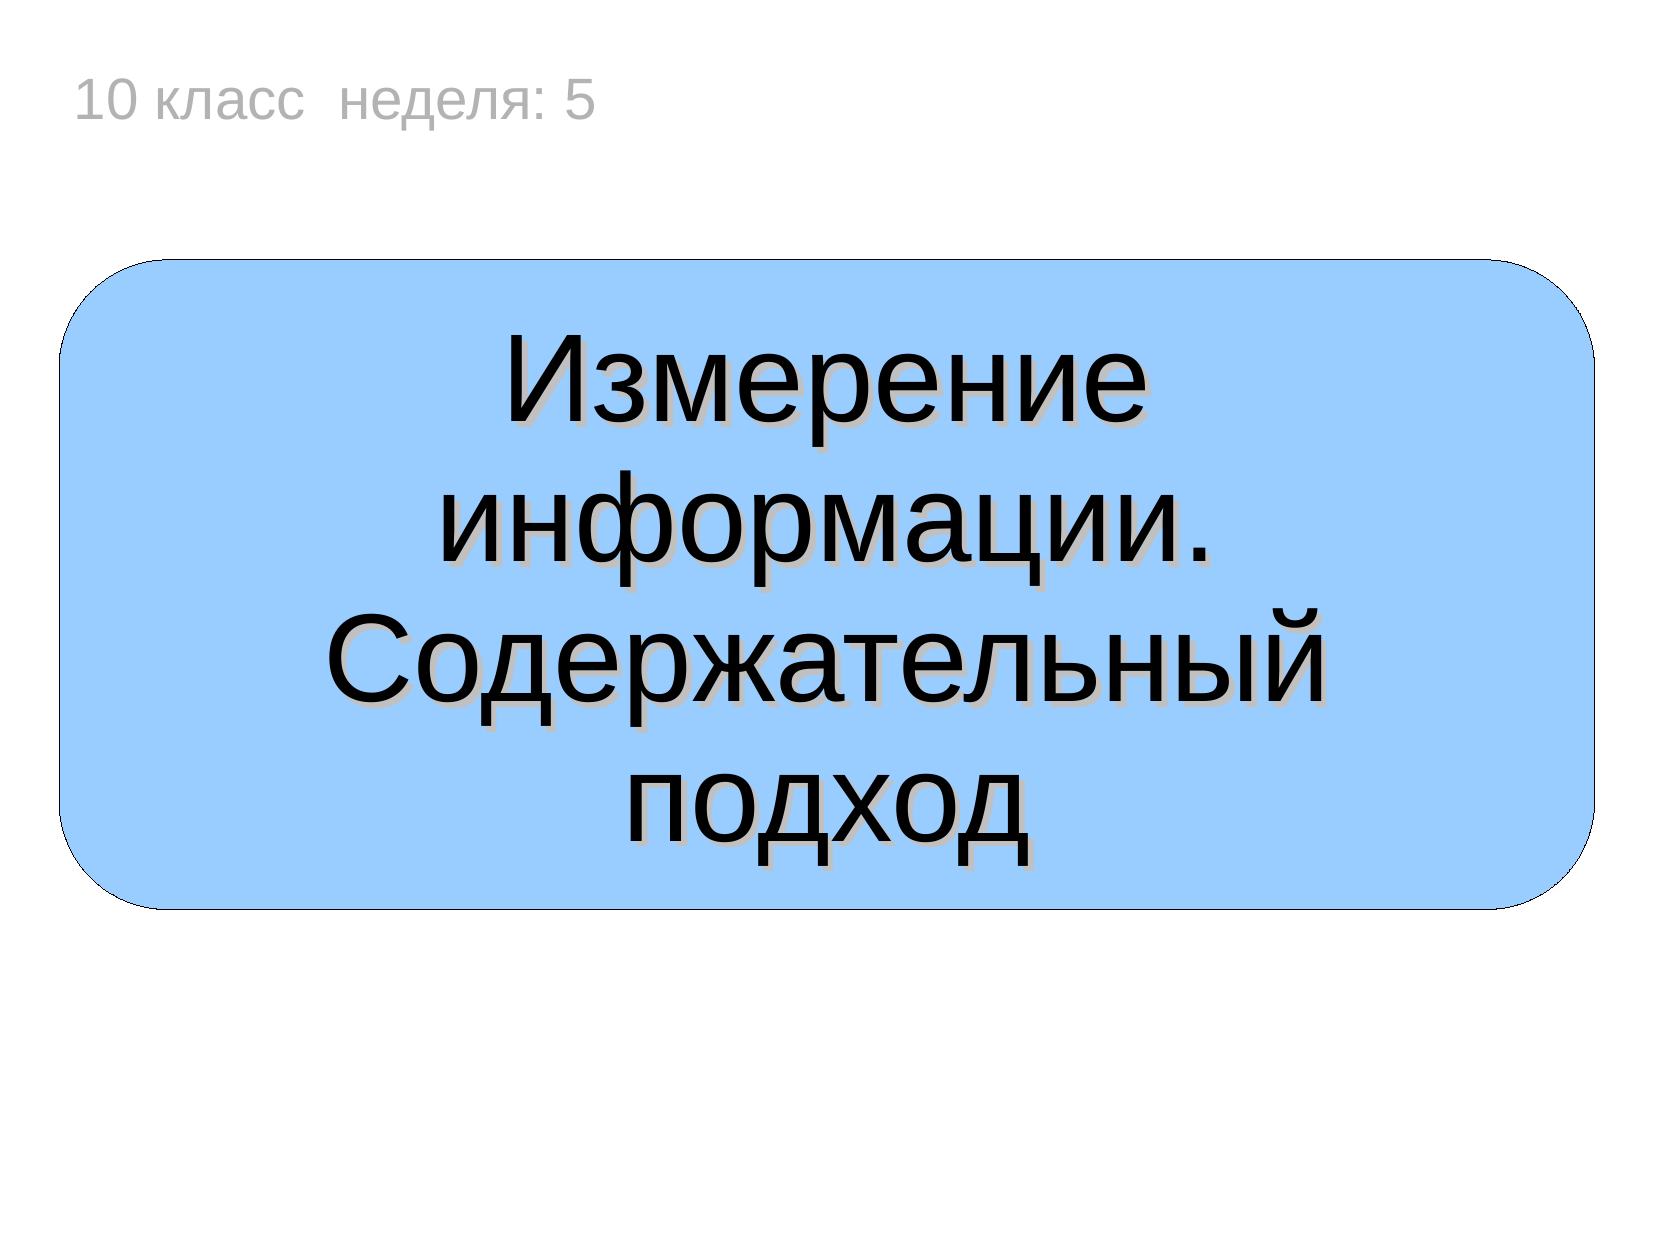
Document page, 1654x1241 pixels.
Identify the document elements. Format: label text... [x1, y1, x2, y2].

text_box 10 класс неделя: 5 [59, 59, 650, 139]
text_box Измерение информации. Содержательный подход [206, 301, 1447, 876]
text_box [59, 259, 1595, 910]
